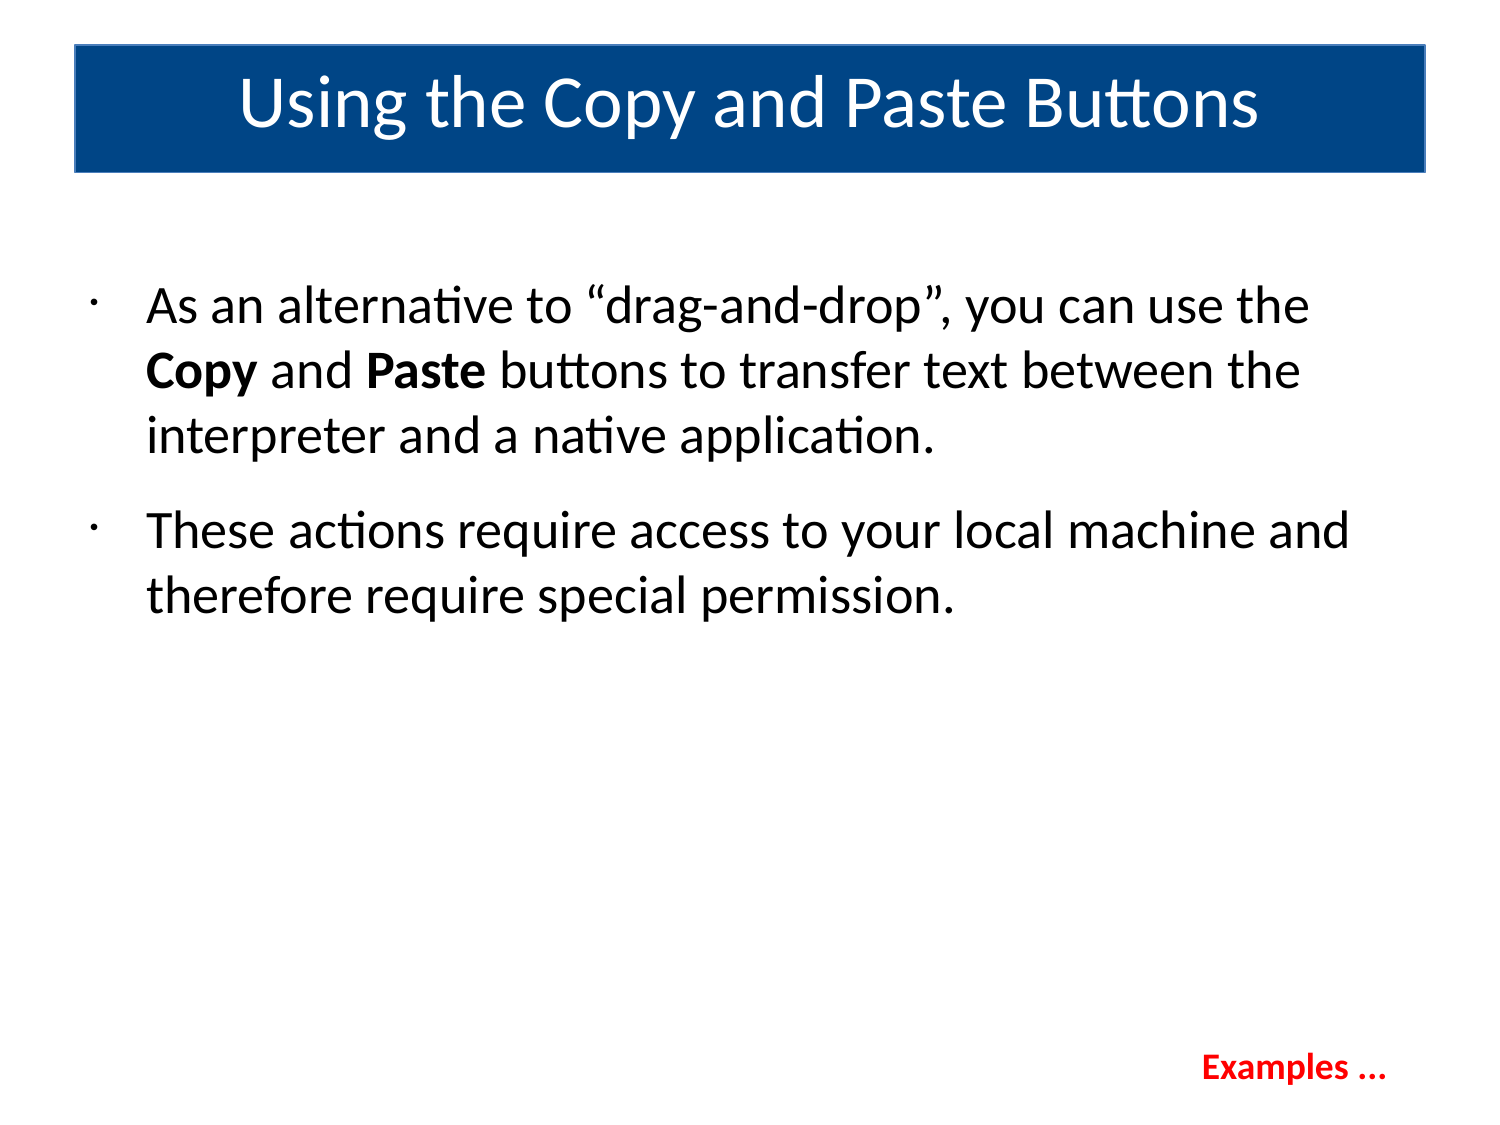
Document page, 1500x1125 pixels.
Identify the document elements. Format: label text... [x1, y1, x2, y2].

list As an alternative to “drag-and-drop”, you can use the Copy and Paste buttons to transfer text between the interpreter and a native application. These actions require access to your local machine and therefore require special permission. [75, 262, 1425, 1005]
text_box Examples ... [1187, 1034, 1412, 1095]
title Using the Copy and Paste Buttons [75, 45, 1425, 173]
